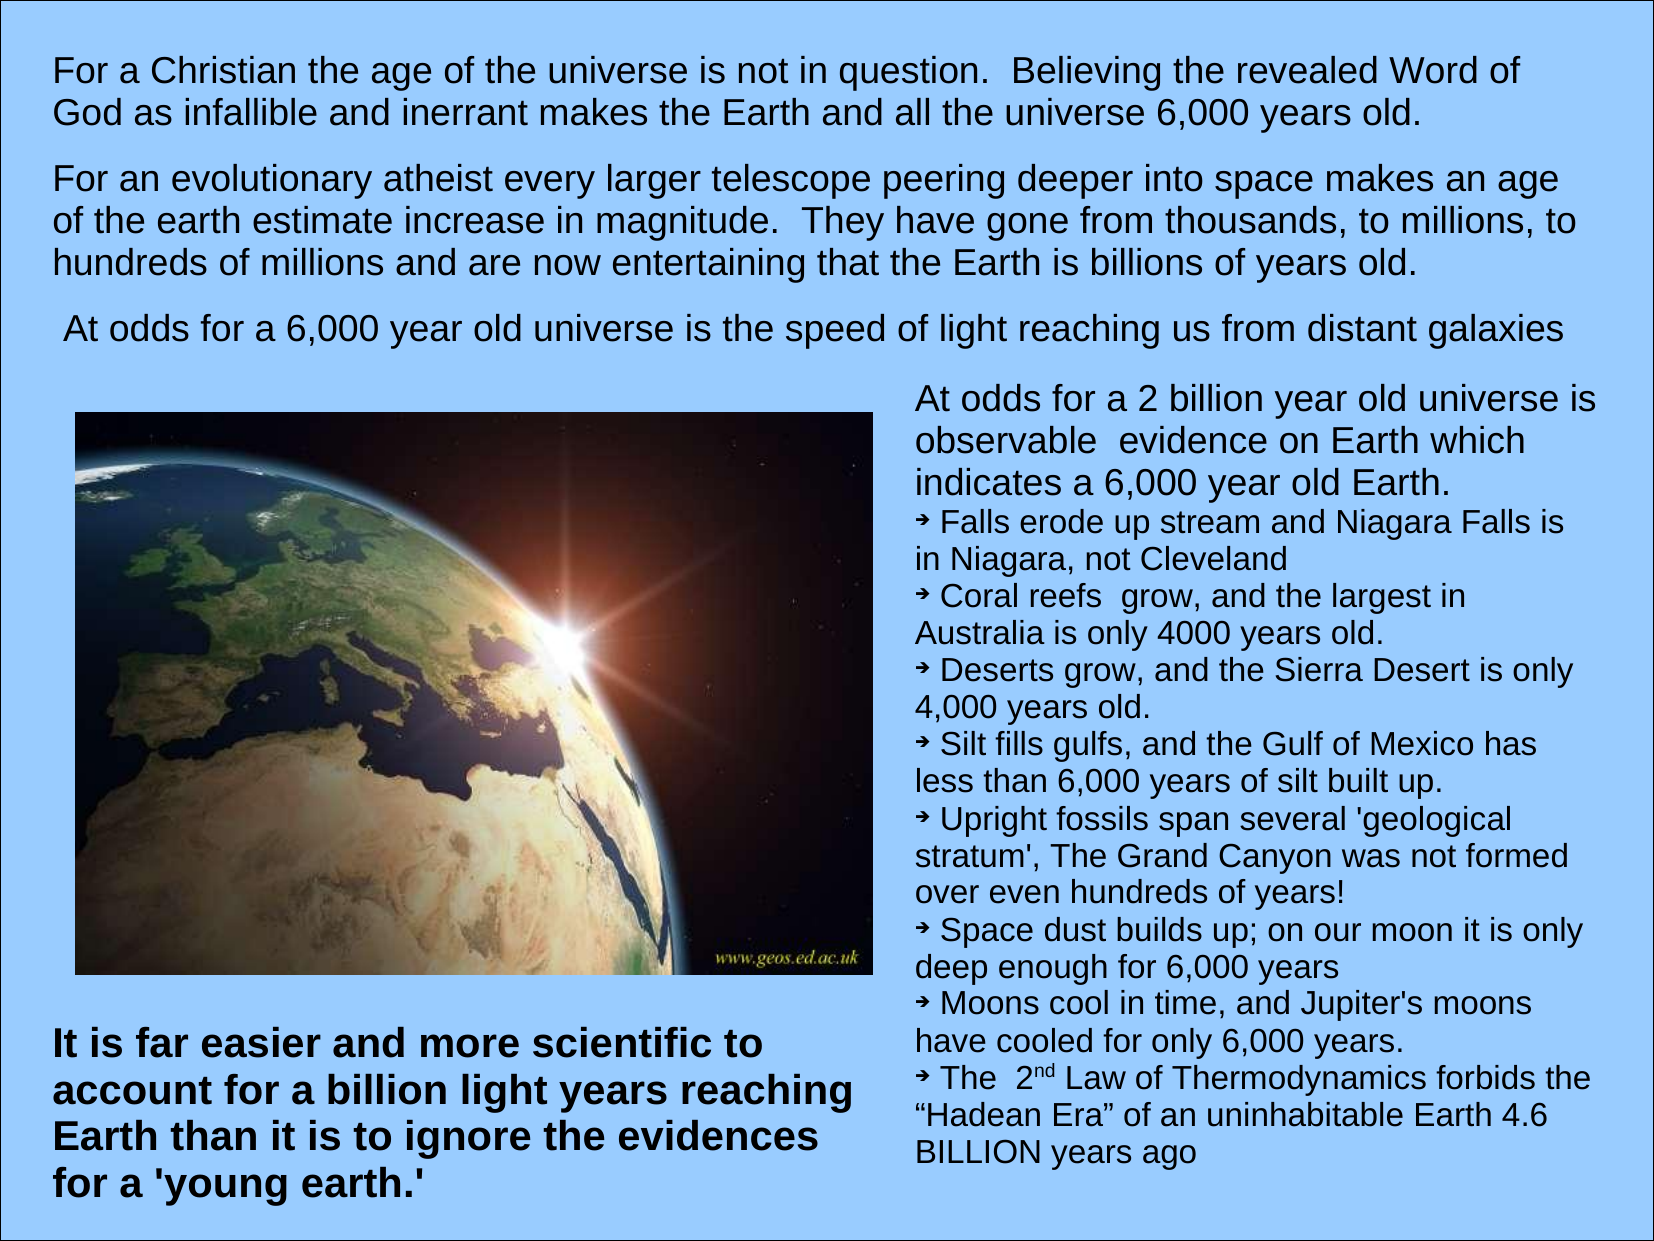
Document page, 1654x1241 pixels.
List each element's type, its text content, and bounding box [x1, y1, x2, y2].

picture [75, 412, 873, 976]
text_box For a Christian the age of the universe is not in question. Believing the revealed Word of God as infallible and inerrant makes the Earth and all the universe 6,000 years old. [37, 41, 1576, 150]
text_box At odds for a 6,000 year old universe is the speed of light reaching us from distant galaxies [48, 300, 1613, 376]
text_box At odds for a 2 billion year old universe is observable evidence on Earth which indicates a 6,000 year old Earth. Falls erode up stream and Niagara Falls is in Niagara, not Cleveland Coral reefs grow, and the largest in Australia is only 4000 years old. Deserts grow, and the Sierra Desert is only 4,000 years old. Silt fills gulfs, and the Gulf of Mexico has less than 6,000 years of silt built up. Upright fossils span several 'geological stratum', The Grand Canyon was not formed over even hundreds of years! Space dust builds up; on our moon it is only deep enough for 6,000 years Moons cool in time, and Jupiter's moons have cooled for only 6,000 years. The 2nd Law of Thermodynamics forbids the “Hadean Era” of an uninhabitable Earth 4.6 BILLION years ago [900, 370, 1613, 1184]
text_box It is far easier and more scientific to account for a billion light years reaching Earth than it is to ignore the evidences for a 'young earth.' [37, 1012, 891, 1218]
text_box For an evolutionary atheist every larger telescope peering deeper into space makes an age of the earth estimate increase in magnitude. They have gone from thousands, to millions, to hundreds of millions and are now entertaining that the Earth is billions of years old. [37, 150, 1613, 301]
text_box [0, 0, 1654, 1241]
